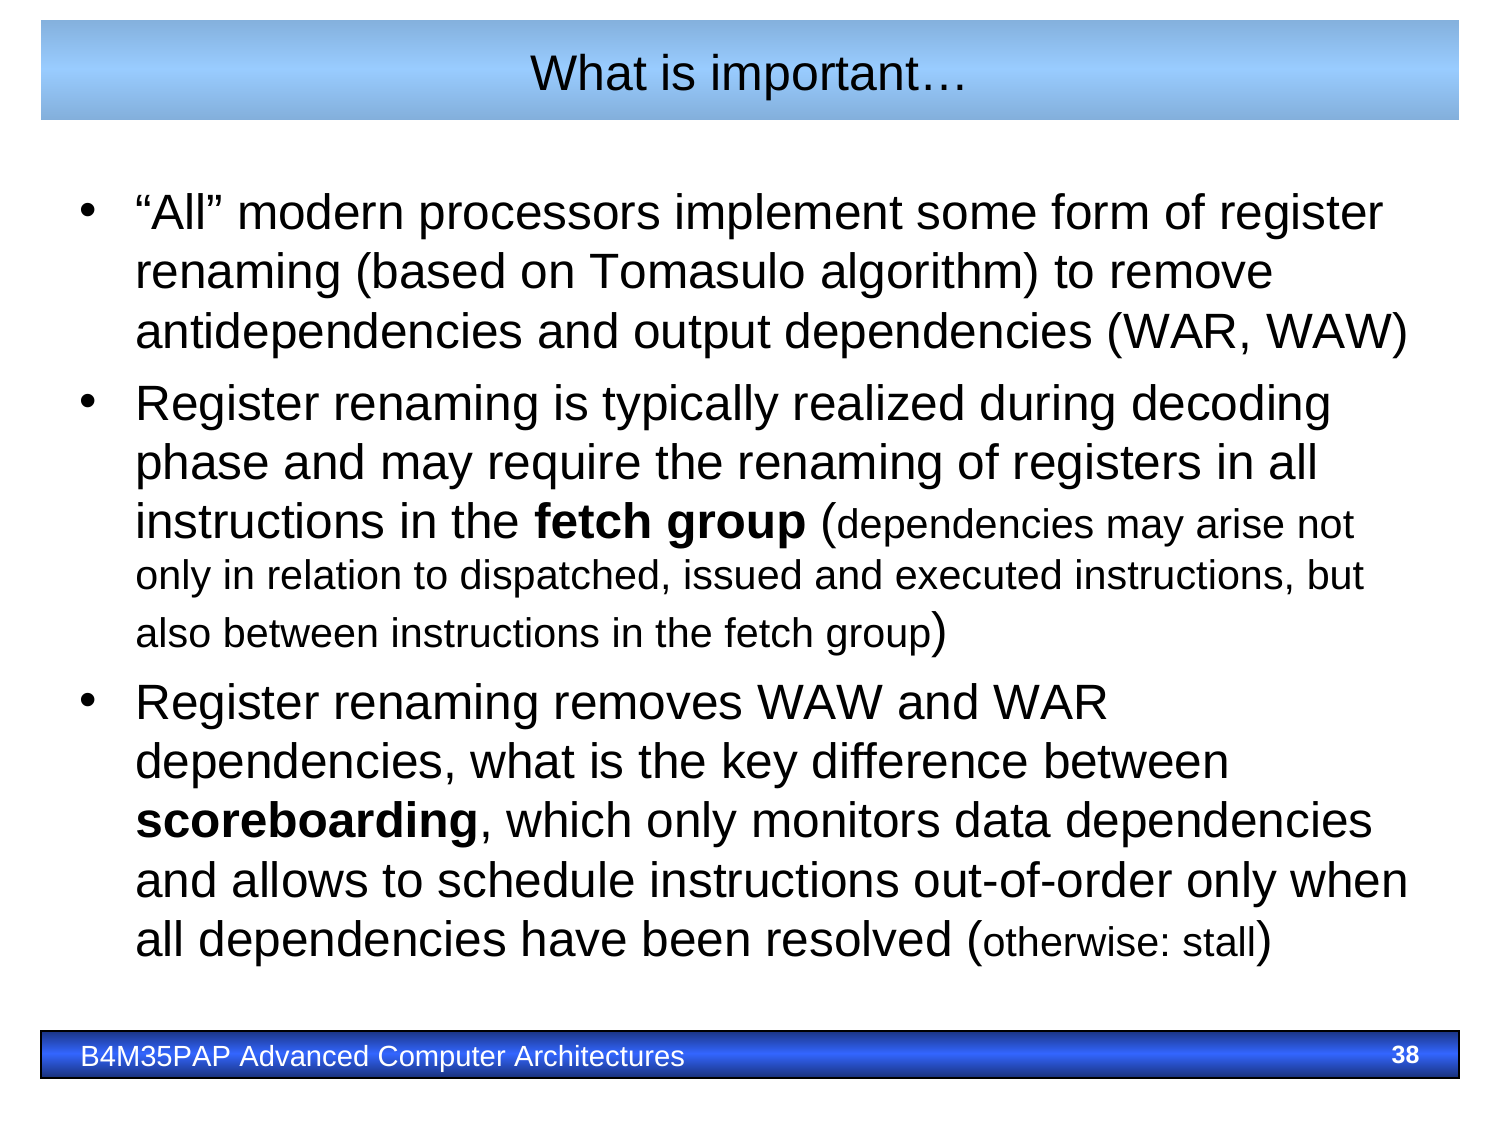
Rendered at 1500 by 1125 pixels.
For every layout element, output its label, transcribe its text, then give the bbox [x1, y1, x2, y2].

title What is important… [41, 20, 1459, 120]
list “All” modern processors implement some form of register renaming (based on Tomasulo algorithm) to remove antidependencies and output dependencies (WAR, WAW) Register renaming is typically realized during decoding phase and may require the renaming of registers in all instructions in the fetch group (dependencies may arise not only in relation to dispatched, issued and executed instructions, but also between instructions in the fetch group) Register renaming removes WAW and WAR dependencies, what is the key difference between scoreboarding, which only monitors data dependencies and allows to schedule instructions out-of-order only when all dependencies have been resolved (otherwise: stall) [64, 172, 1436, 1000]
